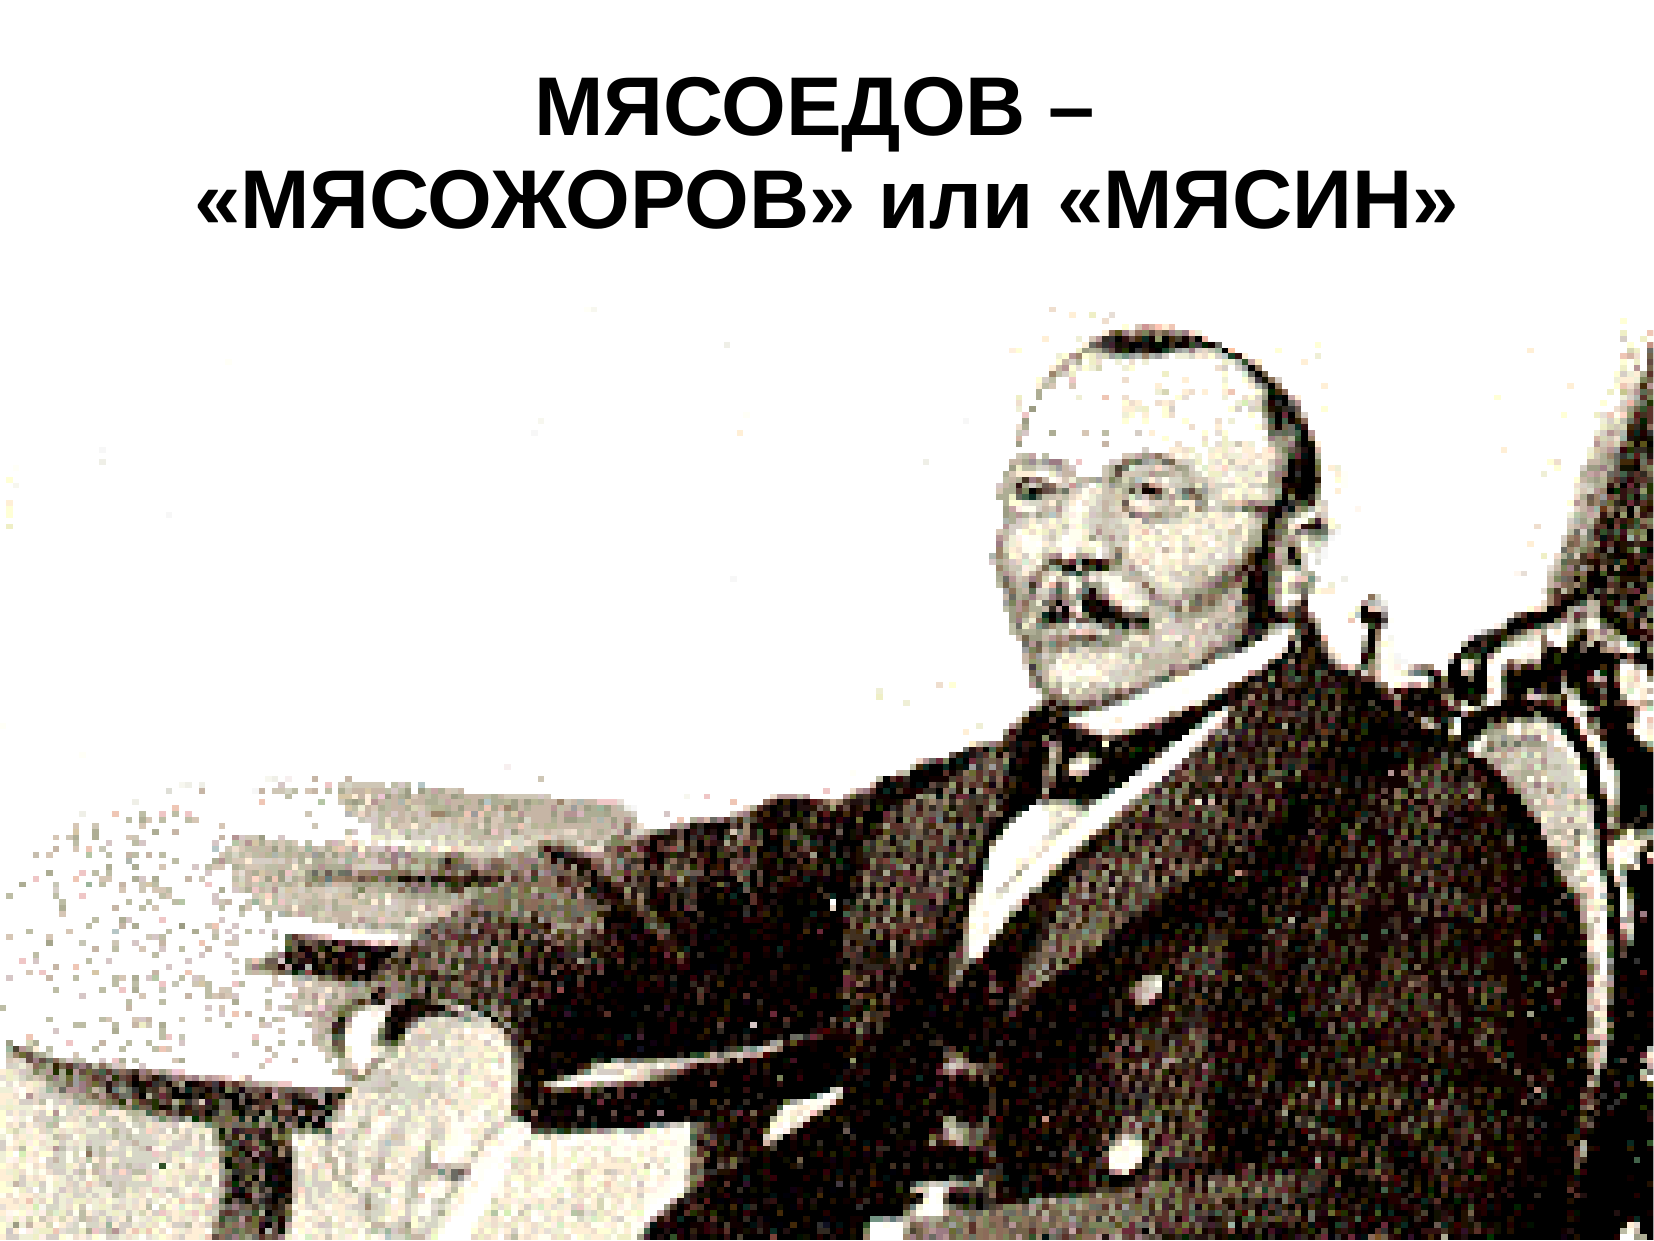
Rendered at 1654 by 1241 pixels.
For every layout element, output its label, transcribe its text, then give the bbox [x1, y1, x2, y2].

text_box [0, 307, 1654, 1241]
title МЯСОЕДОВ – «МЯСОЖОРОВ» или «МЯСИН» [82, 34, 1571, 272]
